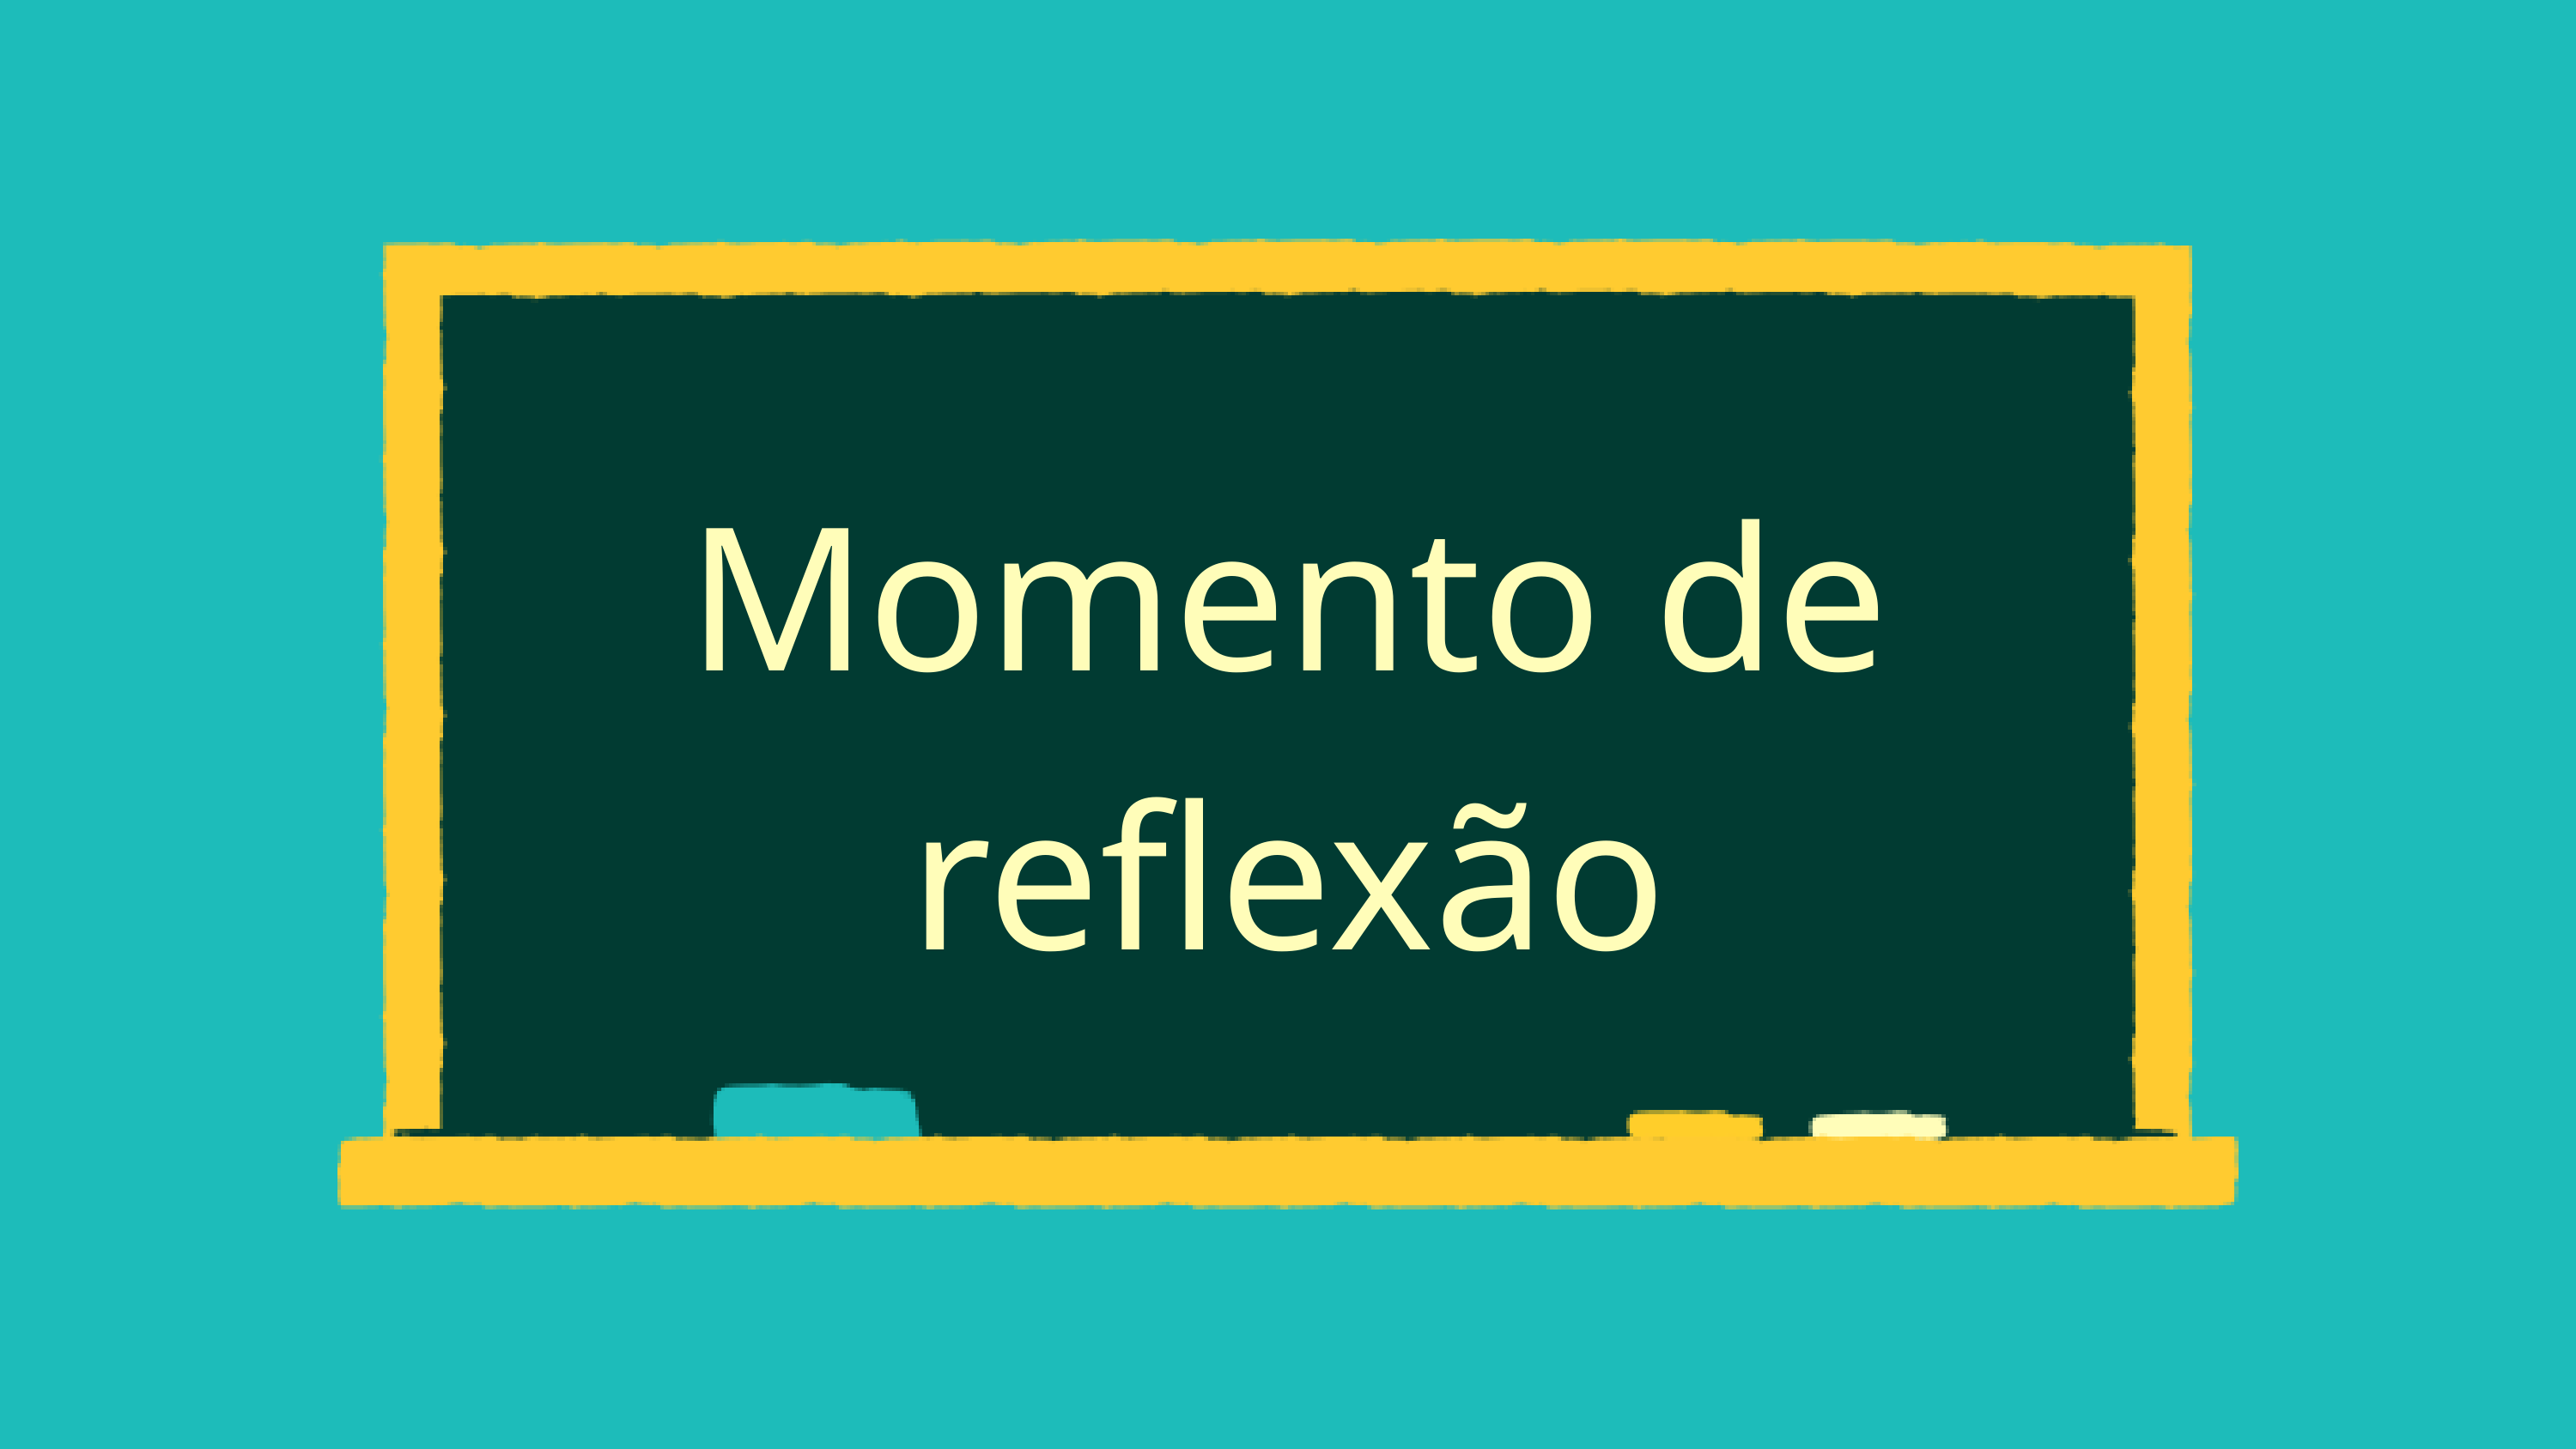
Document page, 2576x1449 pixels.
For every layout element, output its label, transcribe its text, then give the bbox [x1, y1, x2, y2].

text_box Momento de reflexão [510, 432, 2066, 990]
picture [337, 239, 2239, 1210]
